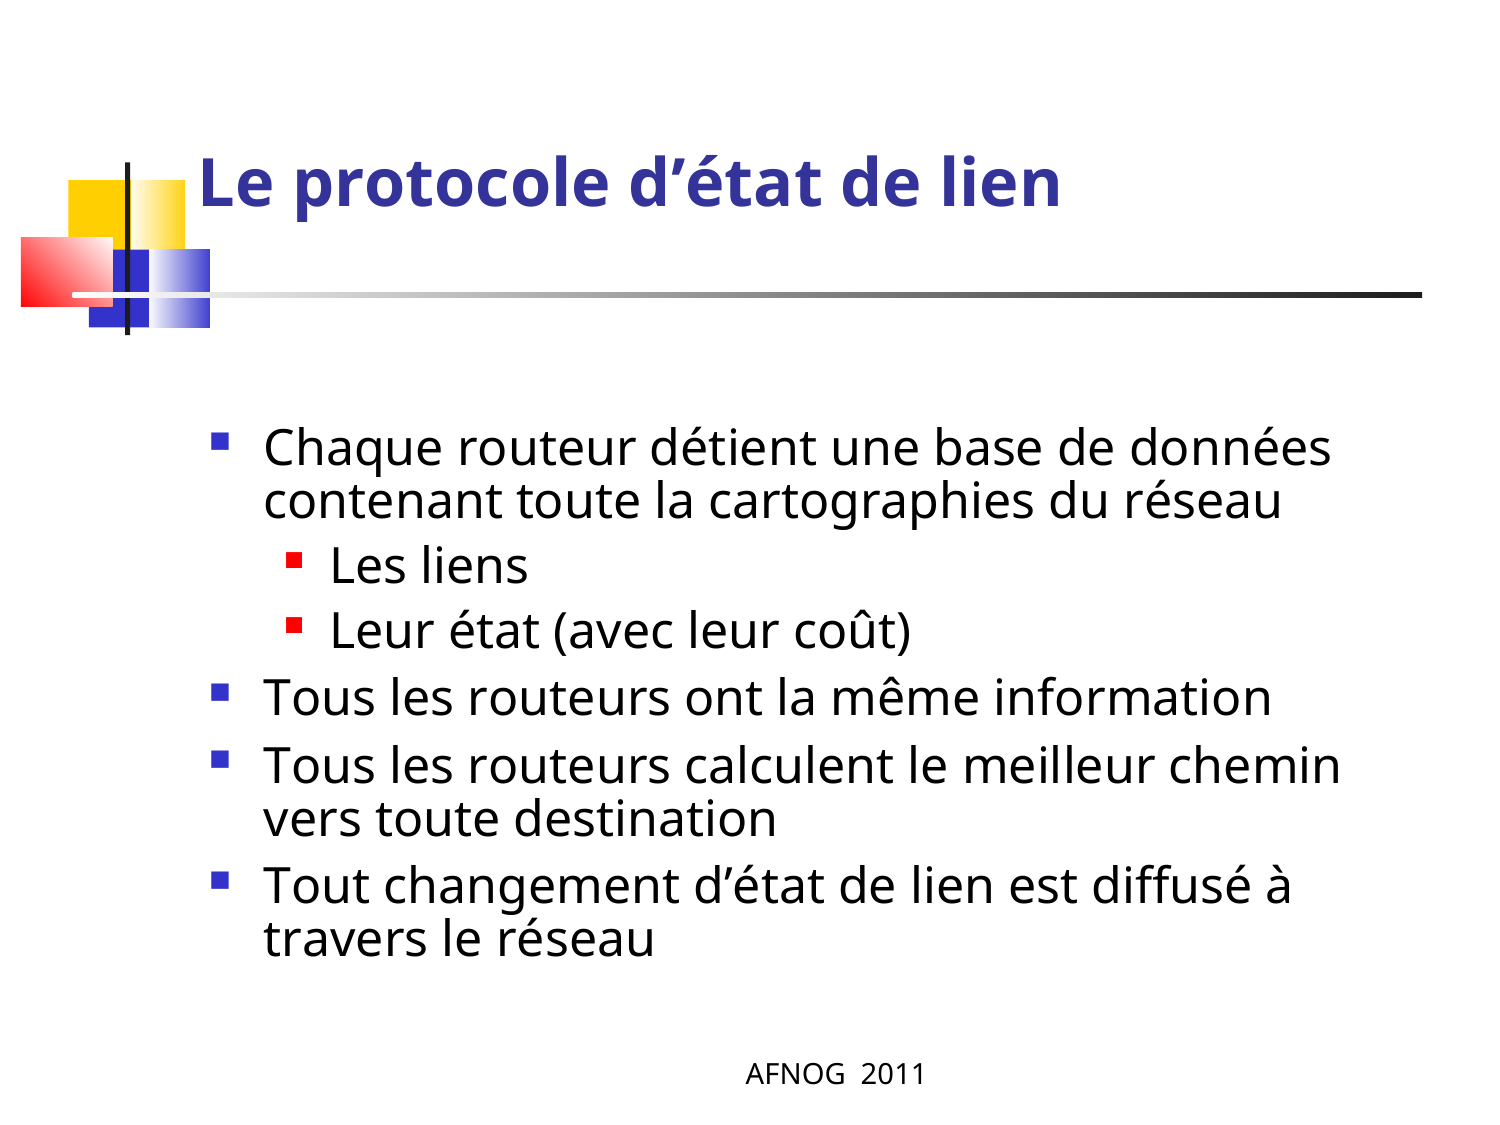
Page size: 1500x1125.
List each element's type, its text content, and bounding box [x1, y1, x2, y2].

title Le protocole d’état de lien [183, 113, 1462, 231]
text_box AFNOG 2011 [599, 1042, 1074, 1099]
list Chaque routeur détient une base de données contenant toute la cartographies du réseau Les liens Leur état (avec leur coût)‏ Tous les routeurs ont la même information Tous les routeurs calculent le meilleur chemin vers toute destination Tout changement d’état de lien est diffusé à travers le réseau [193, 330, 1469, 1042]
